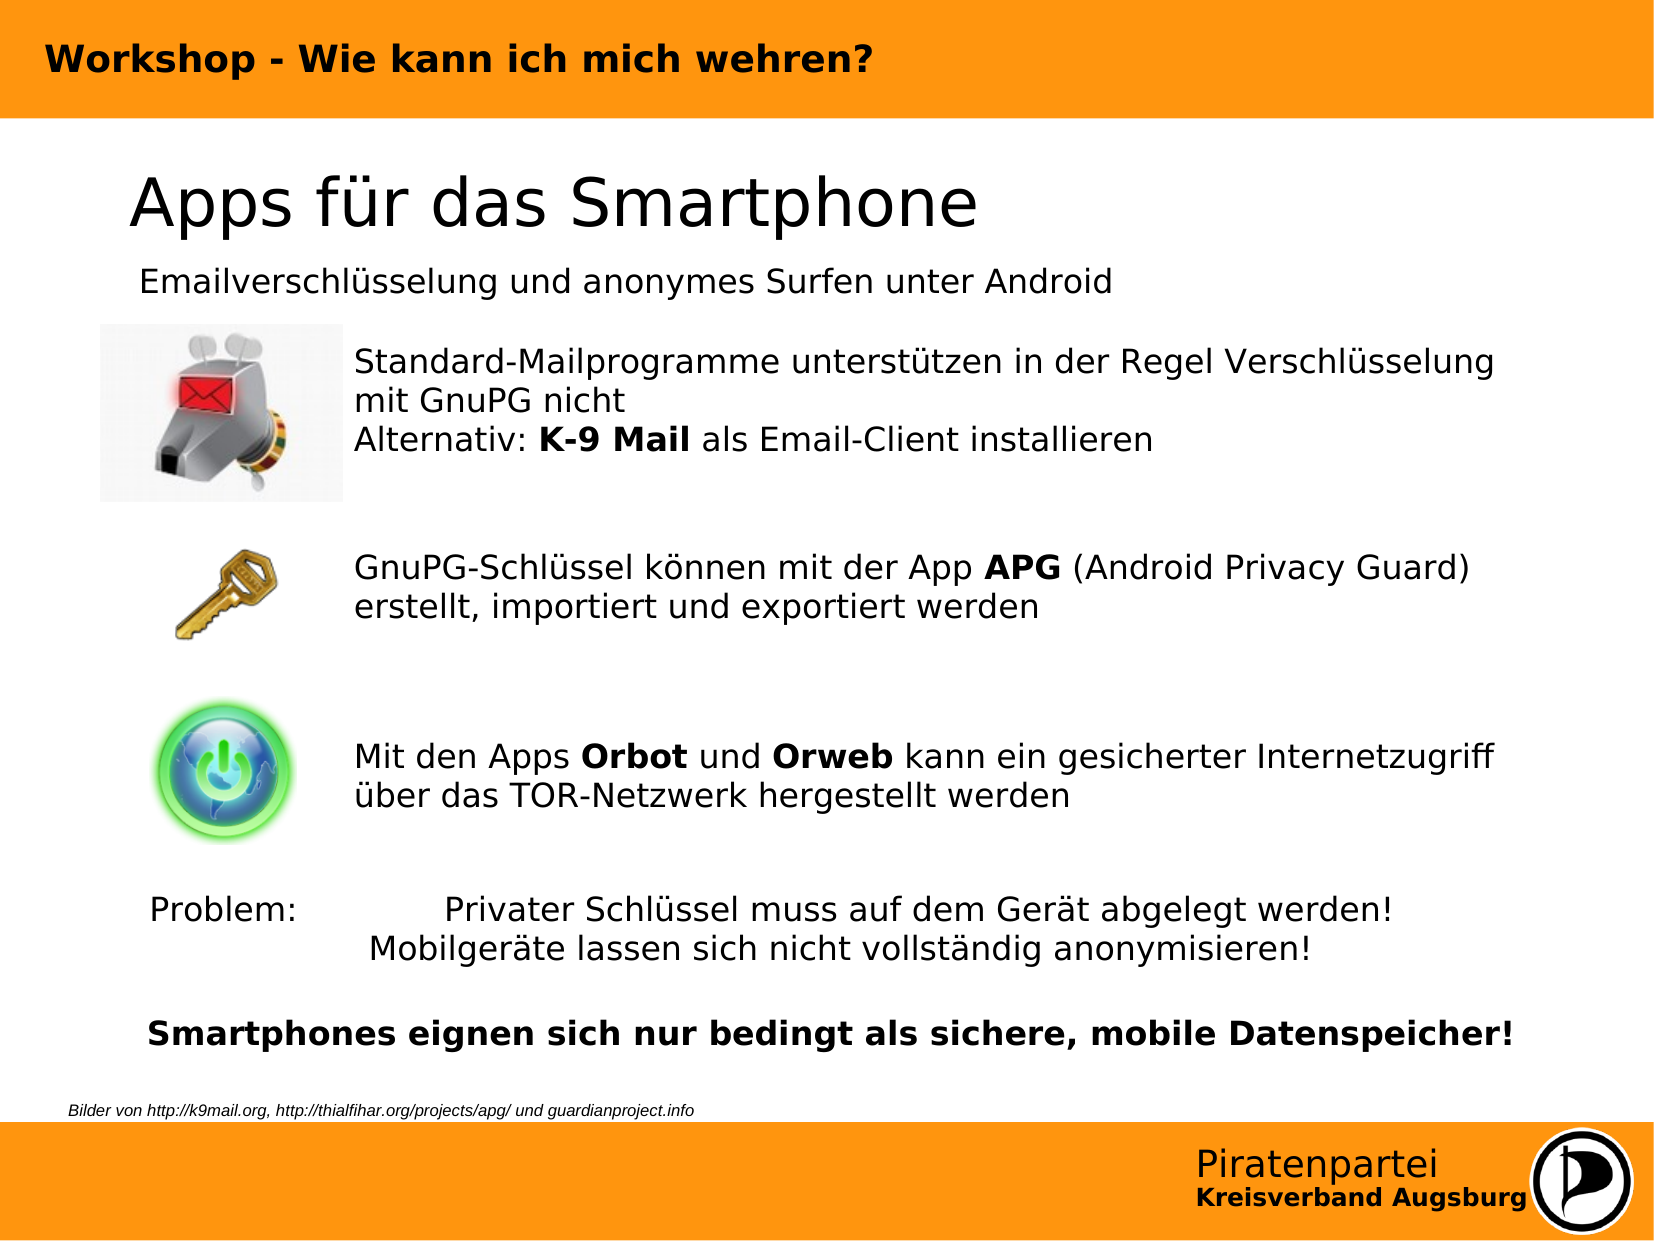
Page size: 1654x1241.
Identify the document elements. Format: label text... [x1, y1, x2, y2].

picture [149, 696, 297, 845]
text_box Bilder von http://k9mail.org, http://thialfihar.org/projects/apg/ und guardianproject.info [53, 1092, 842, 1127]
text_box Workshop - Wie kann ich mich wehren? [29, 29, 1329, 88]
text_box GnuPG-Schlüssel können mit der App APG (Android Privacy Guard) erstellt, importiert und exportiert werden [339, 539, 1592, 691]
picture [171, 541, 280, 650]
text_box Mit den Apps Orbot und Orweb kann ein gesicherter Internetzugriff über das TOR-Netzwerk hergestellt werden [339, 729, 1592, 880]
picture [100, 324, 343, 502]
picture [1529, 1127, 1634, 1235]
text_box Apps für das Smartphone [115, 155, 1560, 248]
text_box Emailverschlüsselung und anonymes Surfen unter Android [123, 253, 1559, 312]
text_box Problem: Privater Schlüssel muss auf dem Gerät abgelegt werden! Mobilgeräte lassen sich nicht vollständig anonymisieren! [134, 882, 1532, 982]
text_box Smartphones eignen sich nur bedingt als sichere, mobile Datenspeicher! [132, 1006, 1553, 1074]
text_box Standard-Mailprogramme unterstützen in der Regel Verschlüsselung mit GnuPG nicht Alternativ: K-9 Mail als Email-Client installieren [343, 333, 1592, 485]
